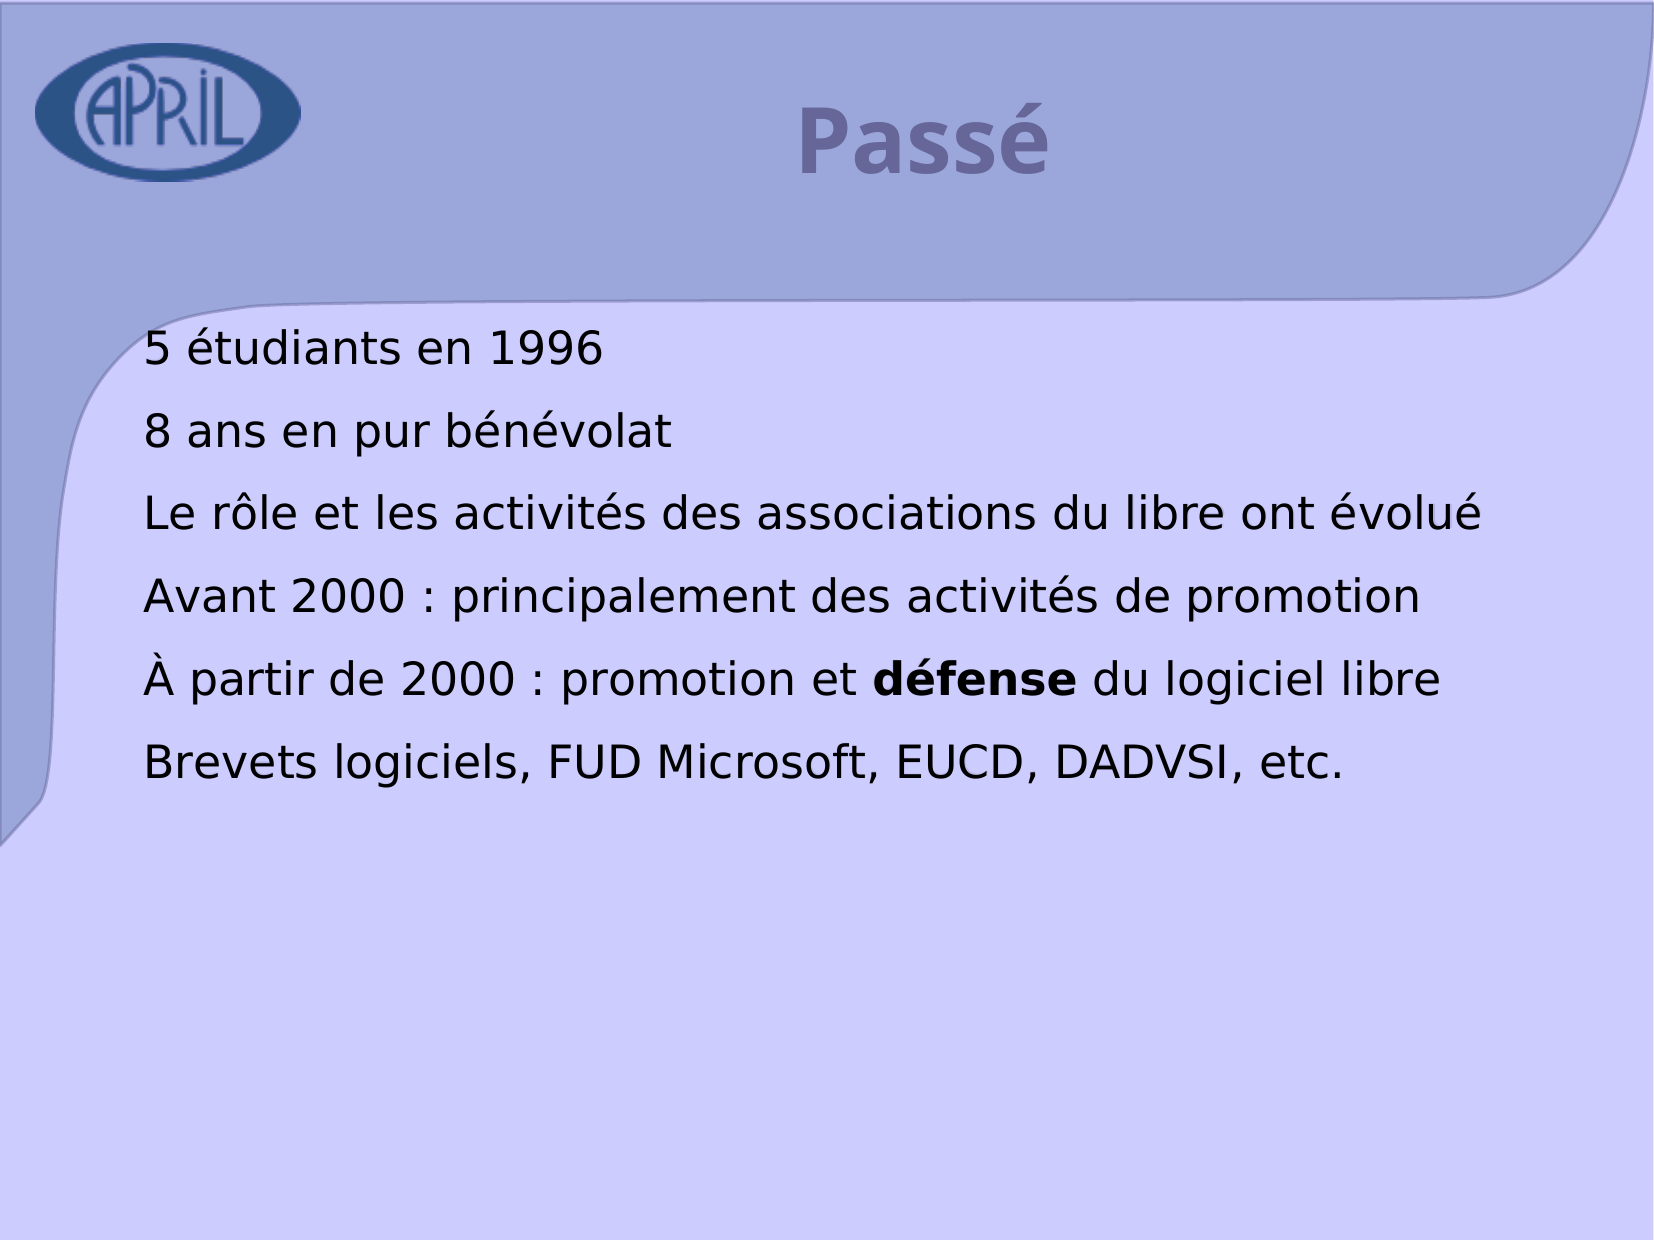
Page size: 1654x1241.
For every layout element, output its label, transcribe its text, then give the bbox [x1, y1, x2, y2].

title Passé [313, 34, 1534, 242]
list 5 étudiants en 1996 8 ans en pur bénévolat Le rôle et les activités des associations du libre ont évolué Avant 2000 : principalement des activités de promotion À partir de 2000 : promotion et défense du logiciel libre Brevets logiciels, FUD Microsoft, EUCD, DADVSI, etc. [113, 321, 1616, 1116]
picture [35, 43, 301, 182]
